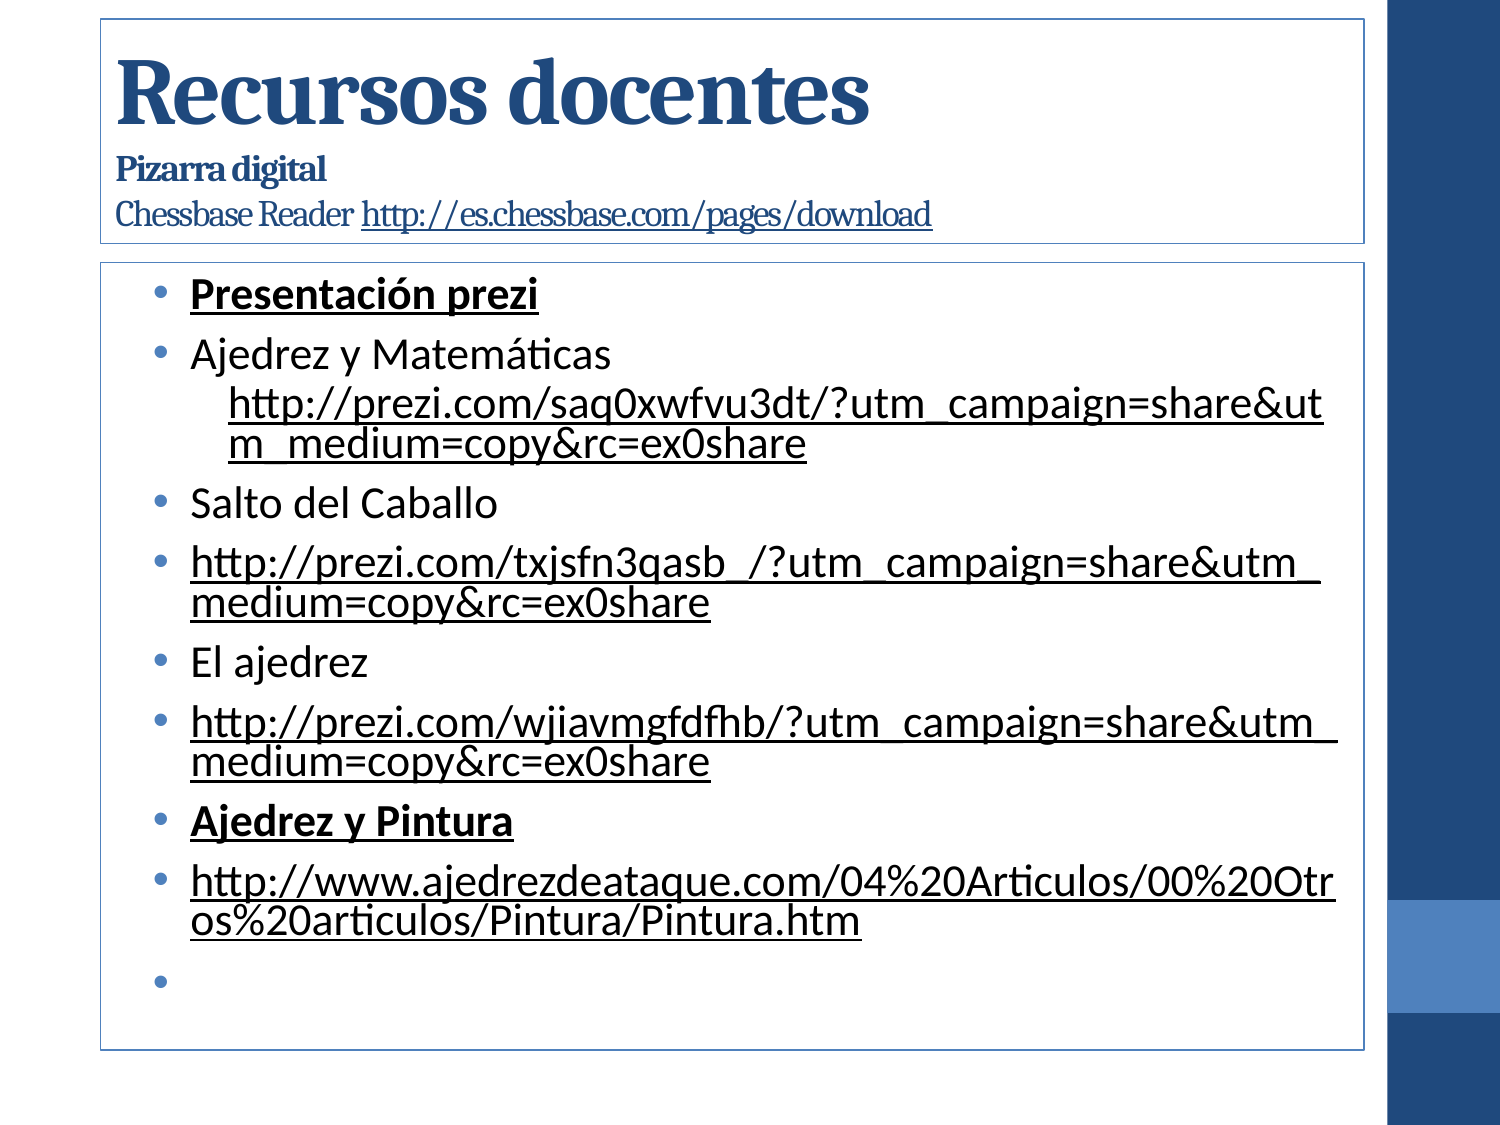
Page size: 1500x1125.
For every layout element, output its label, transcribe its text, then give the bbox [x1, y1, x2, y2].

list Presentación prezi Ajedrez y Matemáticas http://prezi.com/saq0xwfvu3dt/?utm_campaign=share&utm_medium=copy&rc=ex0share Salto del Caballo http://prezi.com/txjsfn3qasb_/?utm_campaign=share&utm_medium=copy&rc=ex0share El ajedrez http://prezi.com/wjiavmgfdfhb/?utm_campaign=share&utm_medium=copy&rc=ex0share Ajedrez y Pintura http://www.ajedrezdeataque.com/04%20Articulos/00%20Otros%20articulos/Pintura/Pintura.htm [100, 262, 1365, 1051]
title Recursos docentes Pizarra digital Chessbase Reader http://es.chessbase.com/pages/download [100, 19, 1365, 244]
